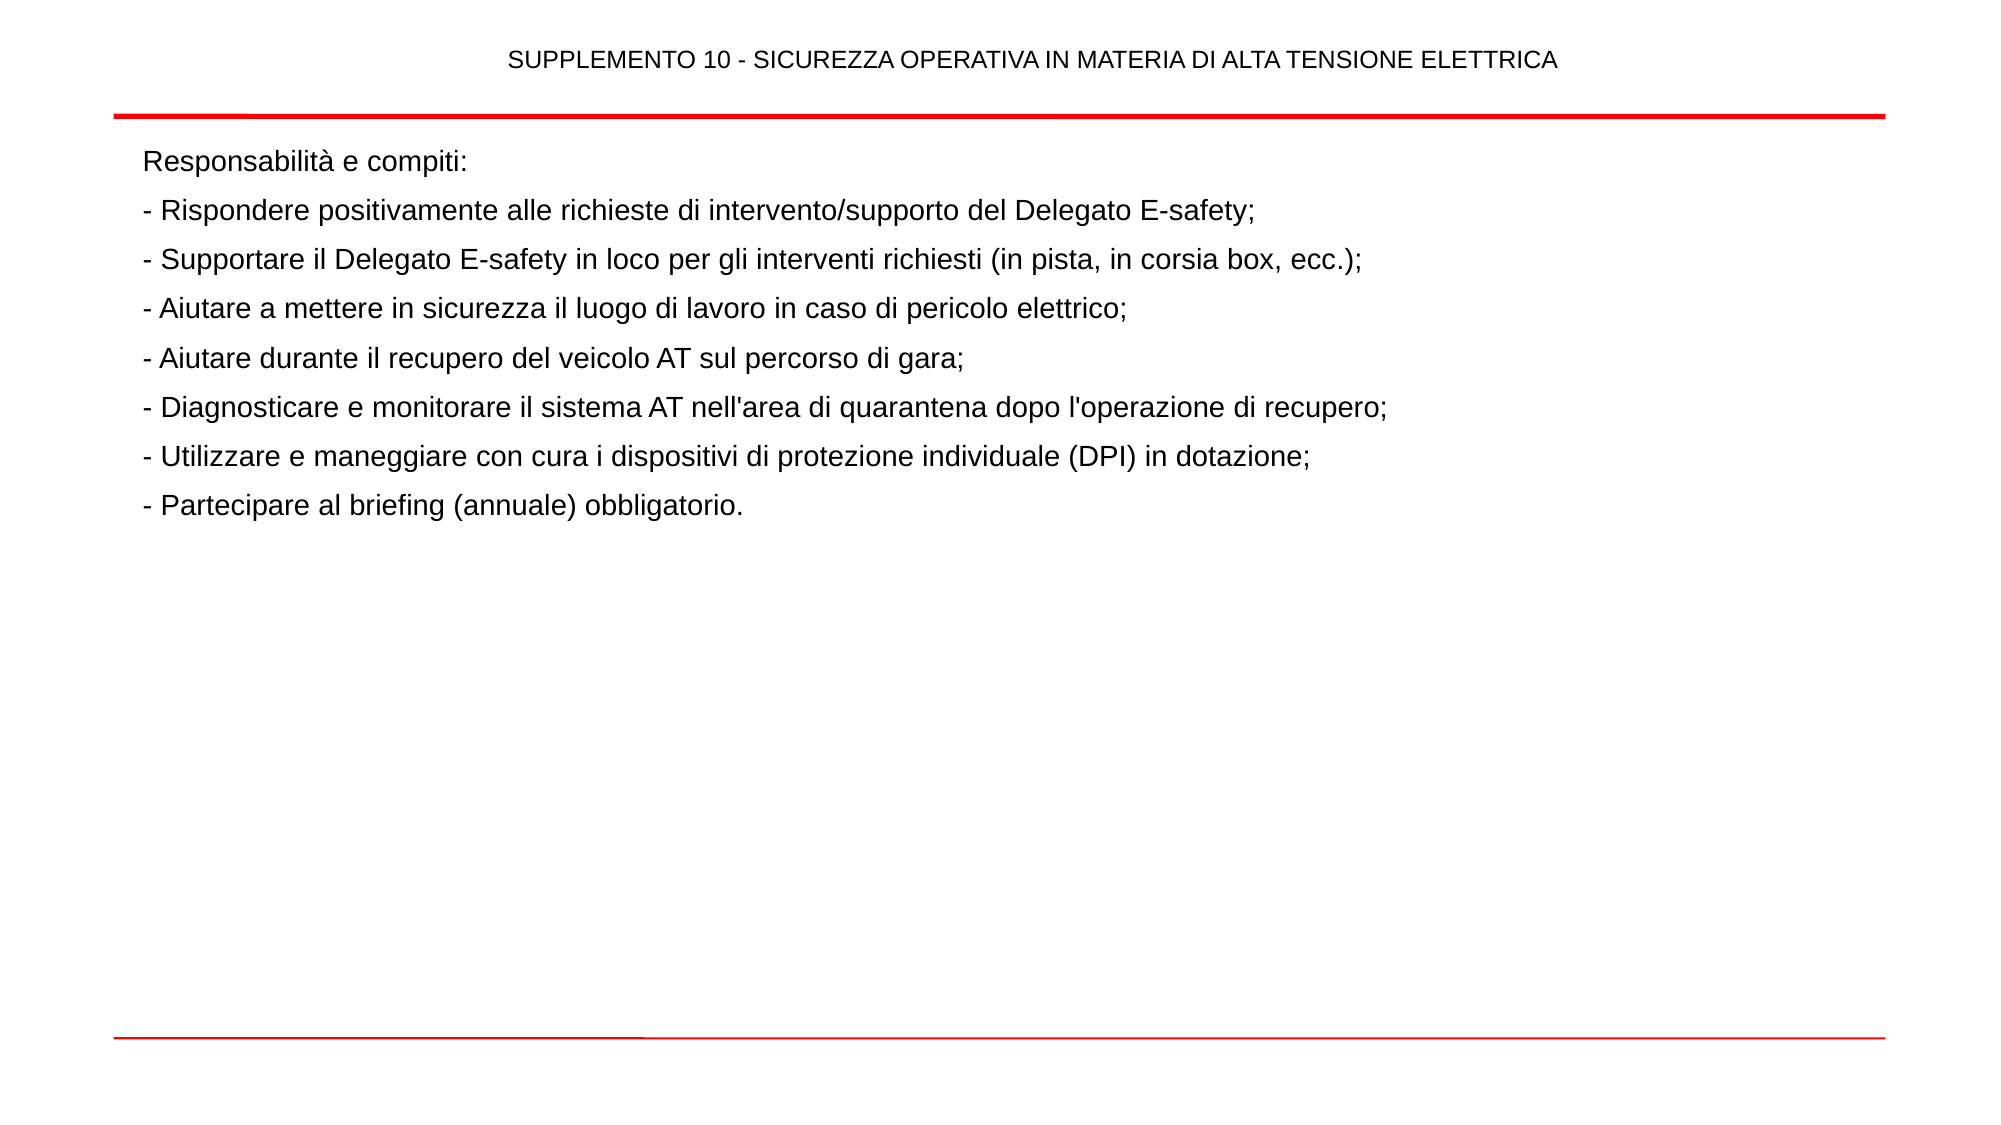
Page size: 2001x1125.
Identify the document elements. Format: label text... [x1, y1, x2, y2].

text_box SUPPLEMENTO 10 - SICUREZZA OPERATIVA IN MATERIA DI ALTA TENSIONE ELETTRICA [173, 38, 1895, 82]
text_box Responsabilità e compiti: - Rispondere positivamente alle richieste di intervento/supporto del Delegato E-safety; - Supportare il Delegato E-safety in loco per gli interventi richiesti (in pista, in corsia box, ecc.); - Aiutare a mettere in sicurezza il luogo di lavoro in caso di pericolo elettrico; - Aiutare durante il recupero del veicolo AT sul percorso di gara; - Diagnosticare e monitorare il sistema AT nell'area di quarantena dopo l'operazione di recupero; - Utilizzare e maneggiare con cura i dispositivi di protezione individuale (DPI) in dotazione; - Partecipare al briefing (annuale) obbligatorio. [128, 121, 1872, 550]
